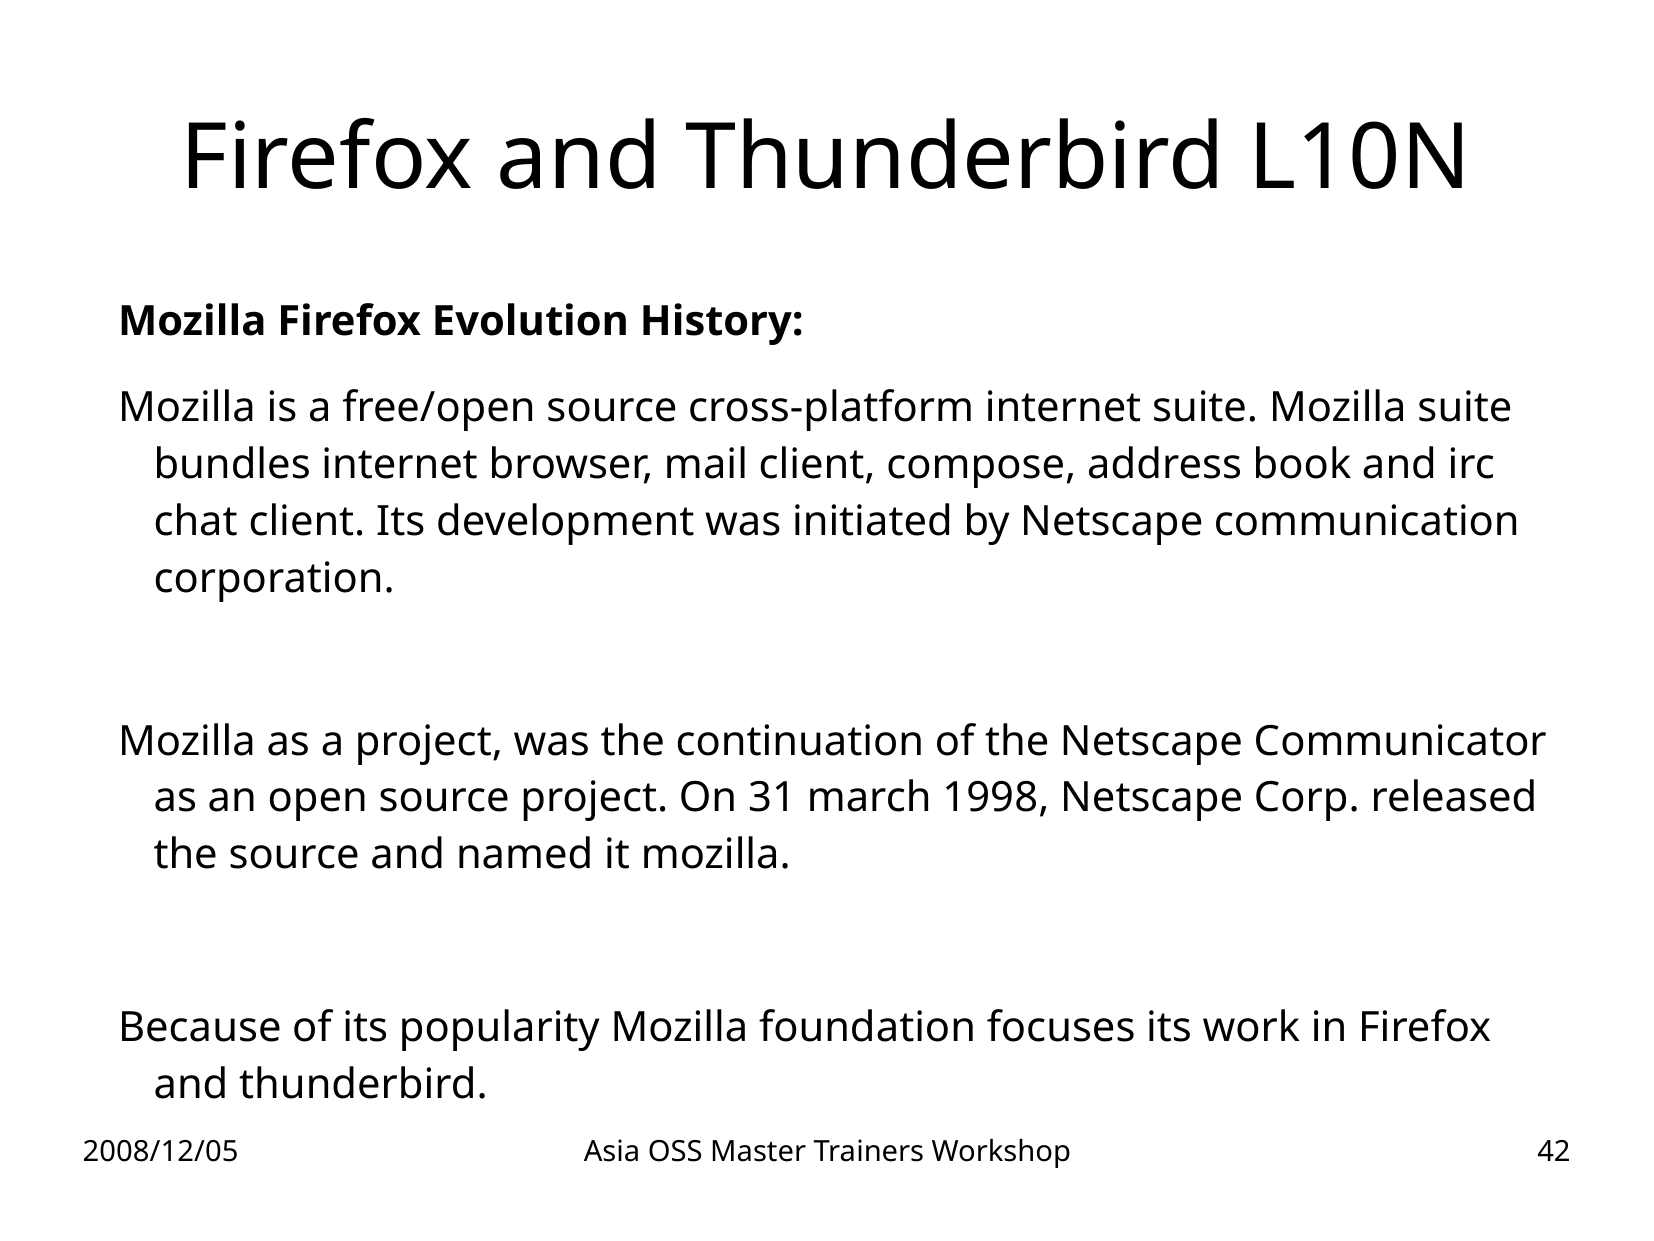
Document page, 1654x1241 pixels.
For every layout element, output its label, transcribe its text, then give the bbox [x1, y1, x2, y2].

title Firefox and Thunderbird L10N [82, 49, 1571, 257]
list Mozilla Firefox Evolution History: Mozilla is a free/open source cross-platform internet suite. Mozilla suite bundles internet browser, mail client, compose, address book and irc chat client. Its development was initiated by Netscape communication corporation. Mozilla as a project, was the continuation of the Netscape Communicator as an open source project. On 31 march 1998, Netscape Corp. released the source and named it mozilla. Because of its popularity Mozilla foundation focuses its work in Firefox and thunderbird. [82, 290, 1571, 1094]
